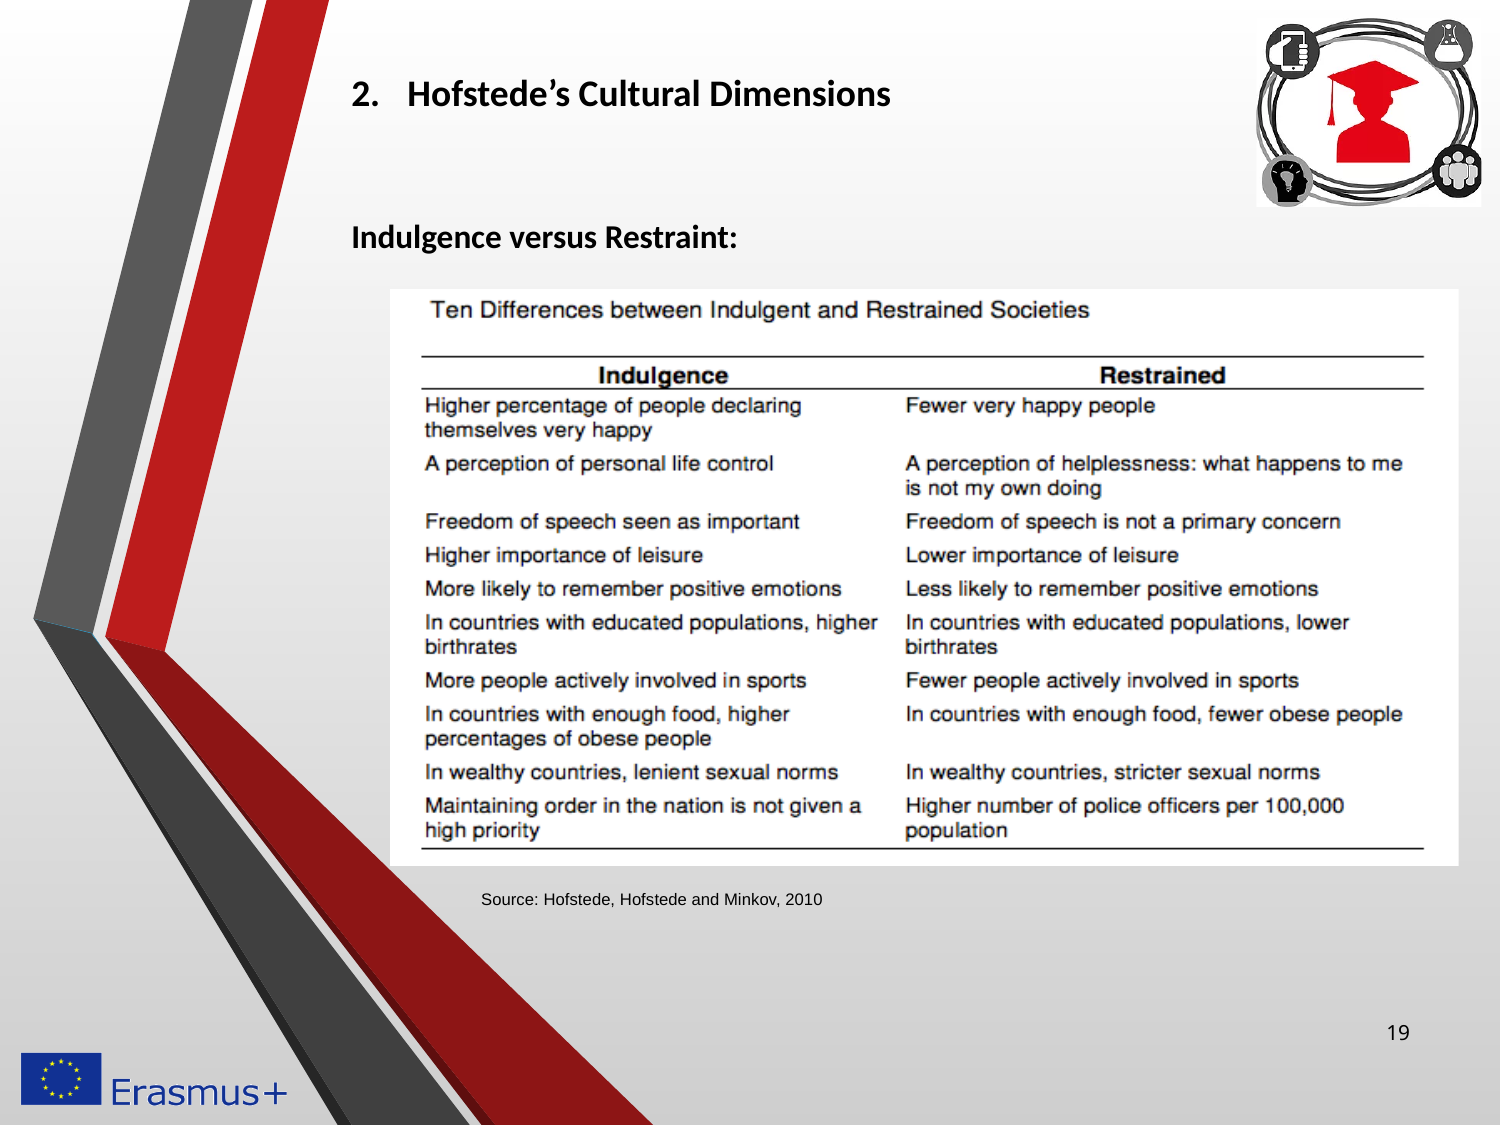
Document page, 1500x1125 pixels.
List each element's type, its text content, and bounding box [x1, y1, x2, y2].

slide_number <numer> [1357, 1003, 1425, 1064]
picture [1256, 18, 1482, 207]
chart [1257, 19, 1483, 209]
text_box Source: Hofstede, Hofstede and Minkov, 2010 [466, 881, 1069, 917]
text_box Indulgence versus Restraint: [336, 208, 1258, 301]
picture [5, 1037, 302, 1120]
text_box Hofstede’s Cultural Dimensions [336, 61, 1247, 122]
picture [390, 289, 1459, 866]
